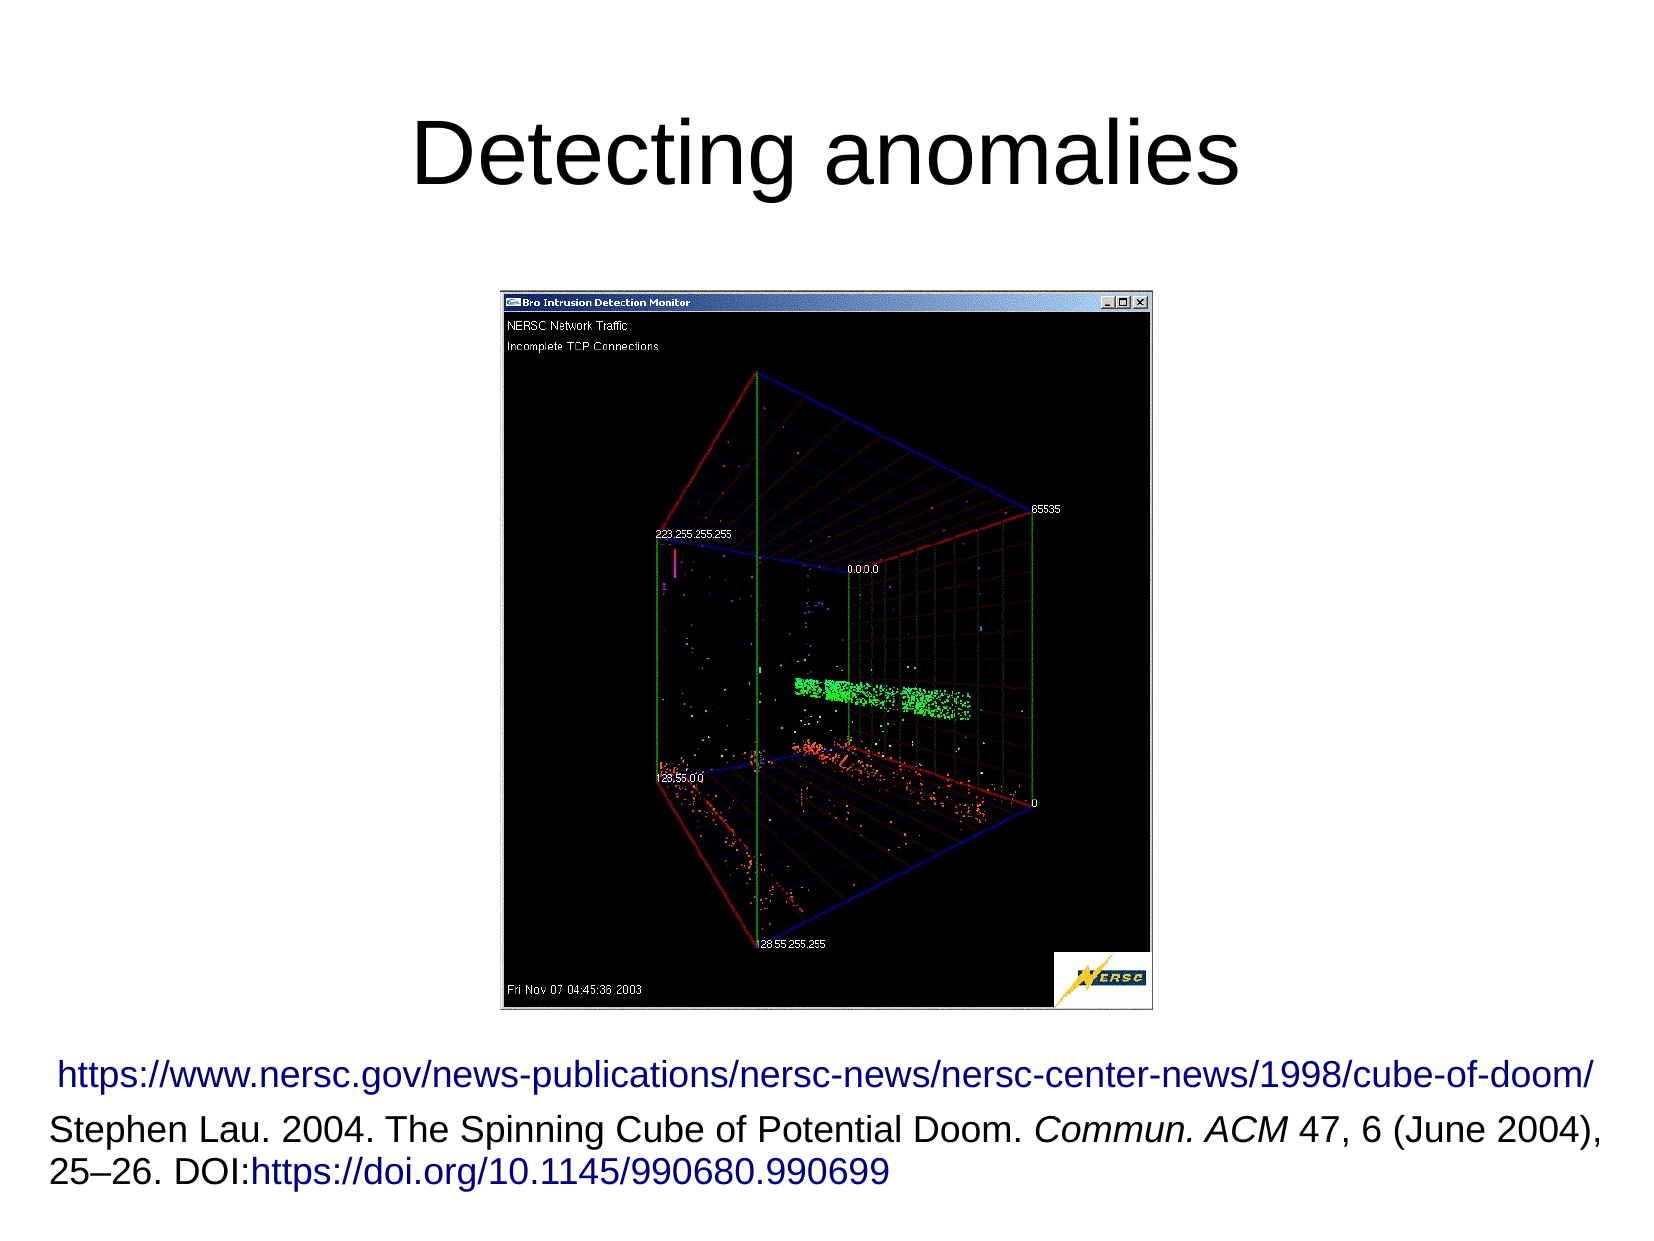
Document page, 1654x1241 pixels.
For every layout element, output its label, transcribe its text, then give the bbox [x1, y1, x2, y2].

title Detecting anomalies [82, 49, 1571, 257]
picture [500, 290, 1153, 1010]
text_box https://www.nersc.gov/news-publications/nersc-news/nersc-center-news/1998/cube-of-doom/ [42, 1045, 1613, 1100]
text_box Stephen Lau. 2004. The Spinning Cube of Potential Doom. Commun. ACM 47, 6 (June 2004), 25–26. DOI:https://doi.org/10.1145/990680.990699 [33, 1100, 1621, 1203]
